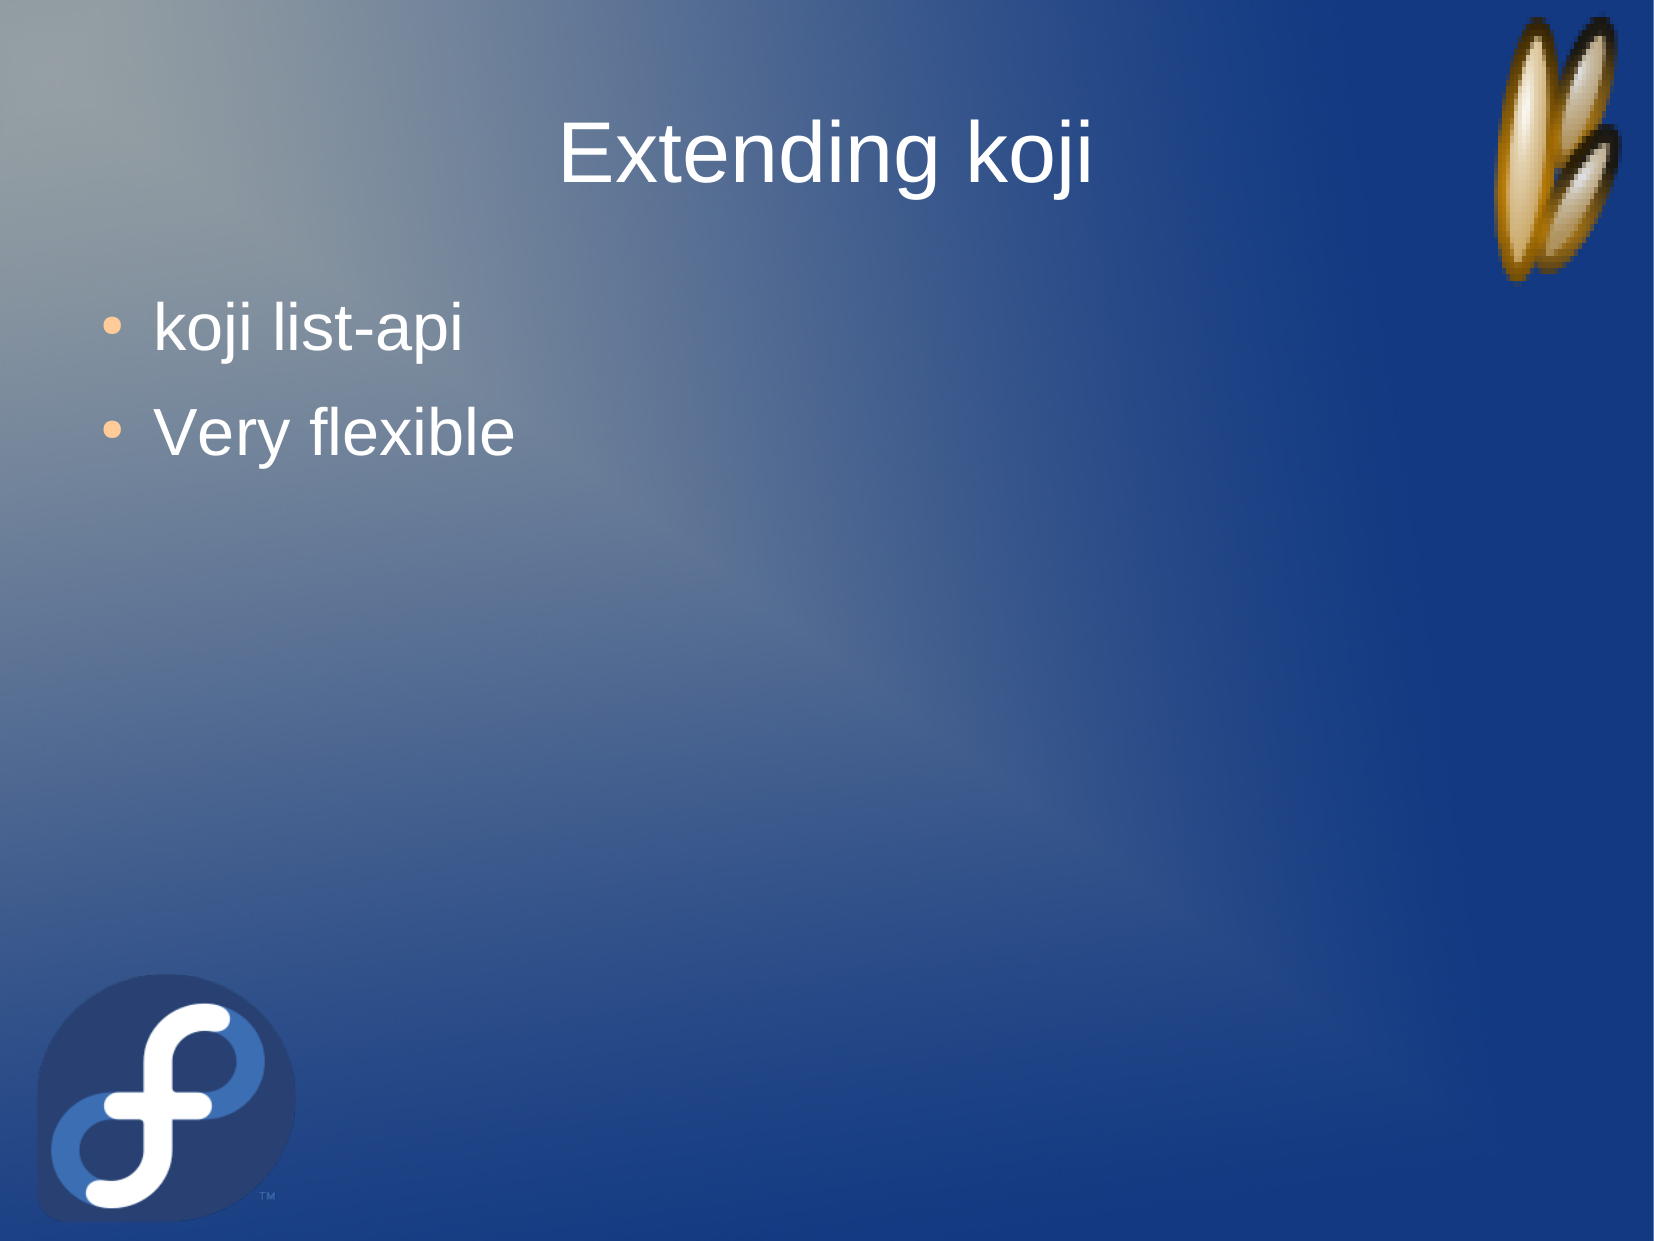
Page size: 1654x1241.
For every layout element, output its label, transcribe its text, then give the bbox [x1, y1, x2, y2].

title Extending koji [82, 49, 1571, 257]
picture [0, 0, 1654, 1241]
list koji list-api Very flexible [82, 290, 1571, 1109]
